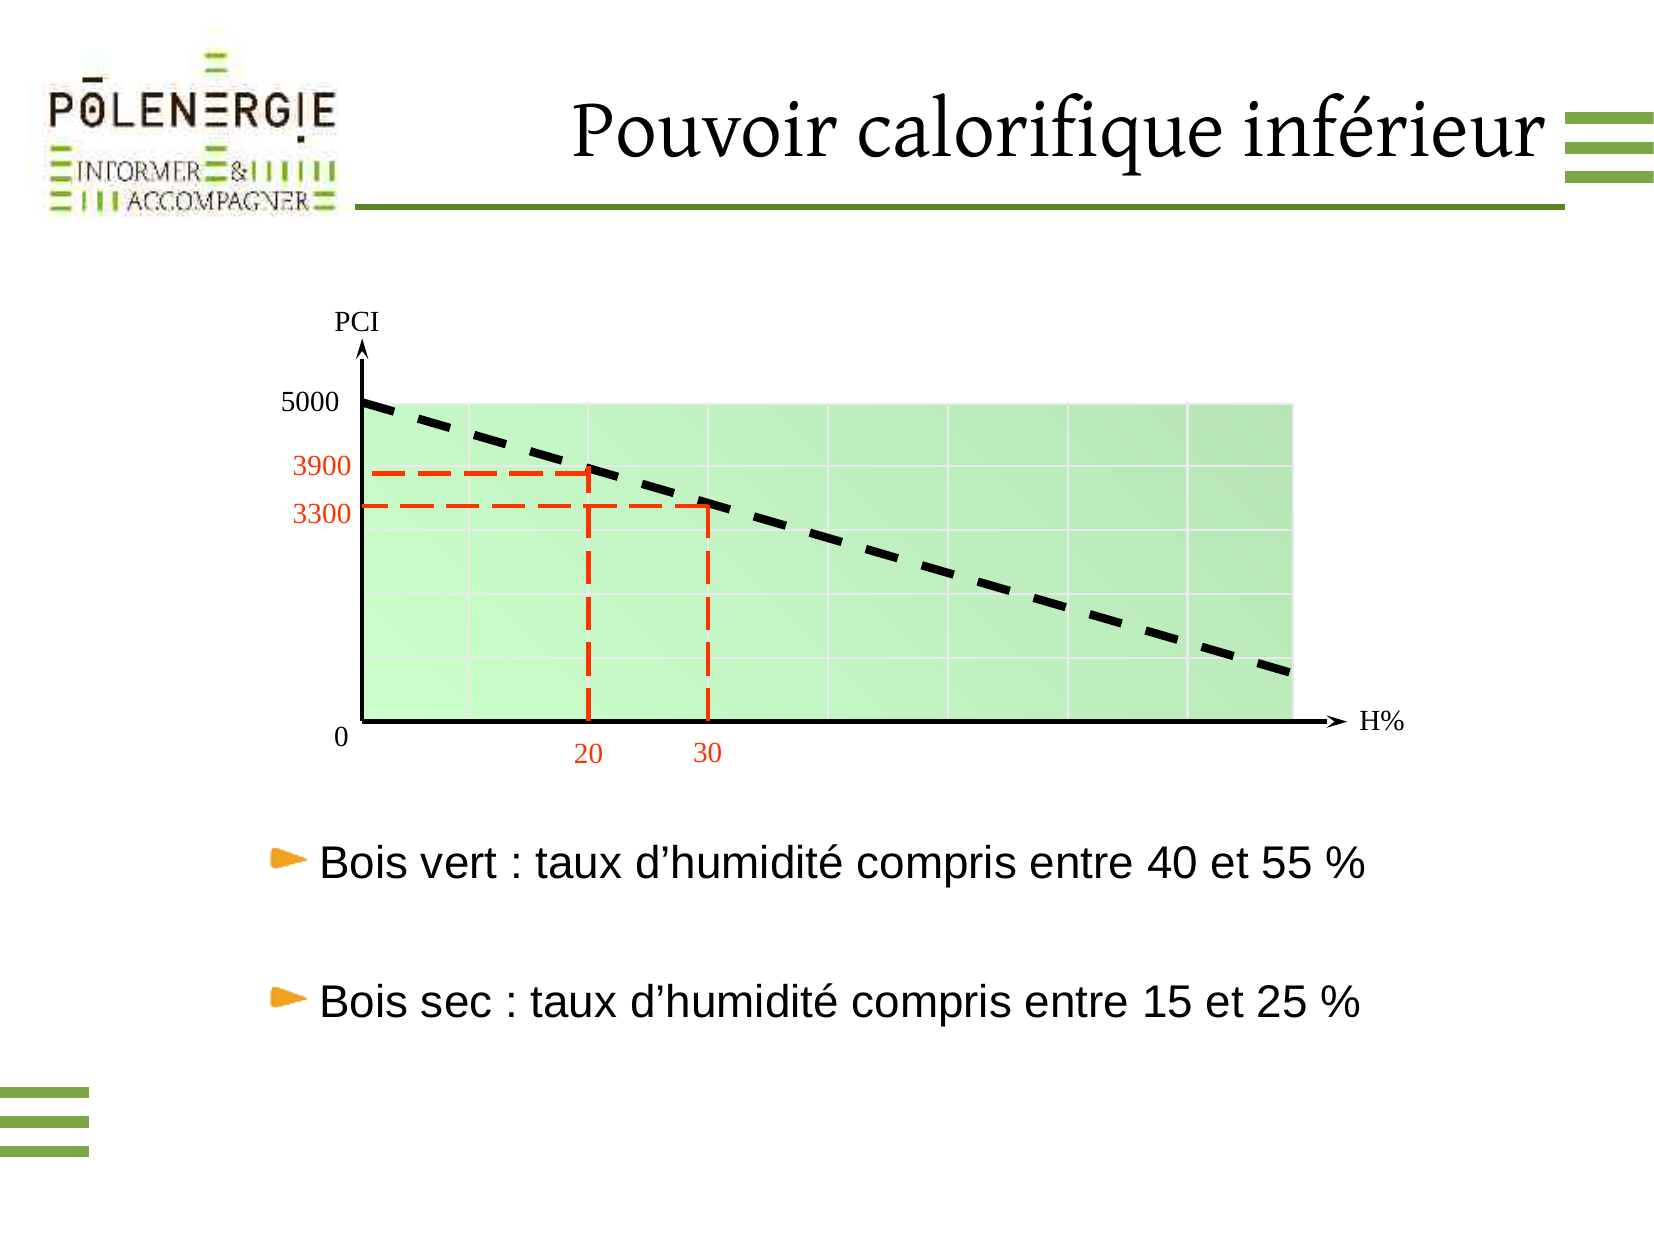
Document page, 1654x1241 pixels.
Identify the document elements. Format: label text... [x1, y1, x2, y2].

text_box [1069, 403, 1186, 465]
text_box 20 [558, 726, 619, 777]
text_box [470, 659, 587, 719]
text_box [470, 467, 587, 529]
text_box [589, 403, 707, 465]
text_box [829, 659, 947, 719]
text_box [470, 403, 587, 465]
text_box [949, 531, 1067, 593]
text_box [470, 595, 587, 657]
text_box [949, 467, 1067, 529]
text_box 3300 [277, 486, 367, 537]
text_box [829, 595, 947, 657]
text_box [1189, 403, 1293, 465]
text_box [949, 595, 1067, 657]
text_box [829, 467, 947, 529]
text_box PCI [319, 295, 396, 346]
picture [265, 982, 311, 1016]
text_box [709, 659, 827, 719]
text_box [709, 467, 827, 529]
text_box [589, 595, 707, 657]
text_box [470, 531, 587, 593]
text_box [367, 467, 468, 529]
text_box 0 [319, 710, 365, 761]
text_box [1189, 531, 1293, 593]
picture [29, 29, 59, 237]
text_box Bois vert : taux d’humidité compris entre 40 et 55 % Bois sec : taux d’humidité compris entre 15 et 25 % [265, 832, 1654, 1241]
text_box [364, 659, 468, 719]
text_box [364, 531, 468, 593]
text_box [1069, 467, 1186, 529]
text_box H% [1344, 694, 1420, 745]
text_box [589, 531, 707, 593]
text_box [829, 403, 947, 465]
text_box [1069, 595, 1186, 657]
text_box [1189, 467, 1293, 529]
text_box [364, 403, 468, 465]
text_box [949, 403, 1067, 465]
text_box [1043, 595, 1067, 602]
text_box 5000 [265, 375, 356, 426]
text_box 3900 [277, 438, 367, 486]
text_box [364, 595, 468, 657]
text_box 30 [678, 726, 738, 777]
text_box [949, 659, 1067, 719]
title Pouvoir calorifique inférieur [59, 29, 1548, 237]
text_box [1069, 659, 1186, 719]
text_box [829, 531, 947, 593]
text_box [589, 467, 707, 529]
text_box [709, 403, 827, 465]
text_box [1189, 659, 1293, 719]
text_box [1069, 531, 1186, 593]
picture [265, 843, 311, 877]
text_box [709, 595, 827, 657]
text_box [1189, 595, 1293, 657]
text_box [709, 531, 827, 593]
text_box [589, 659, 707, 719]
